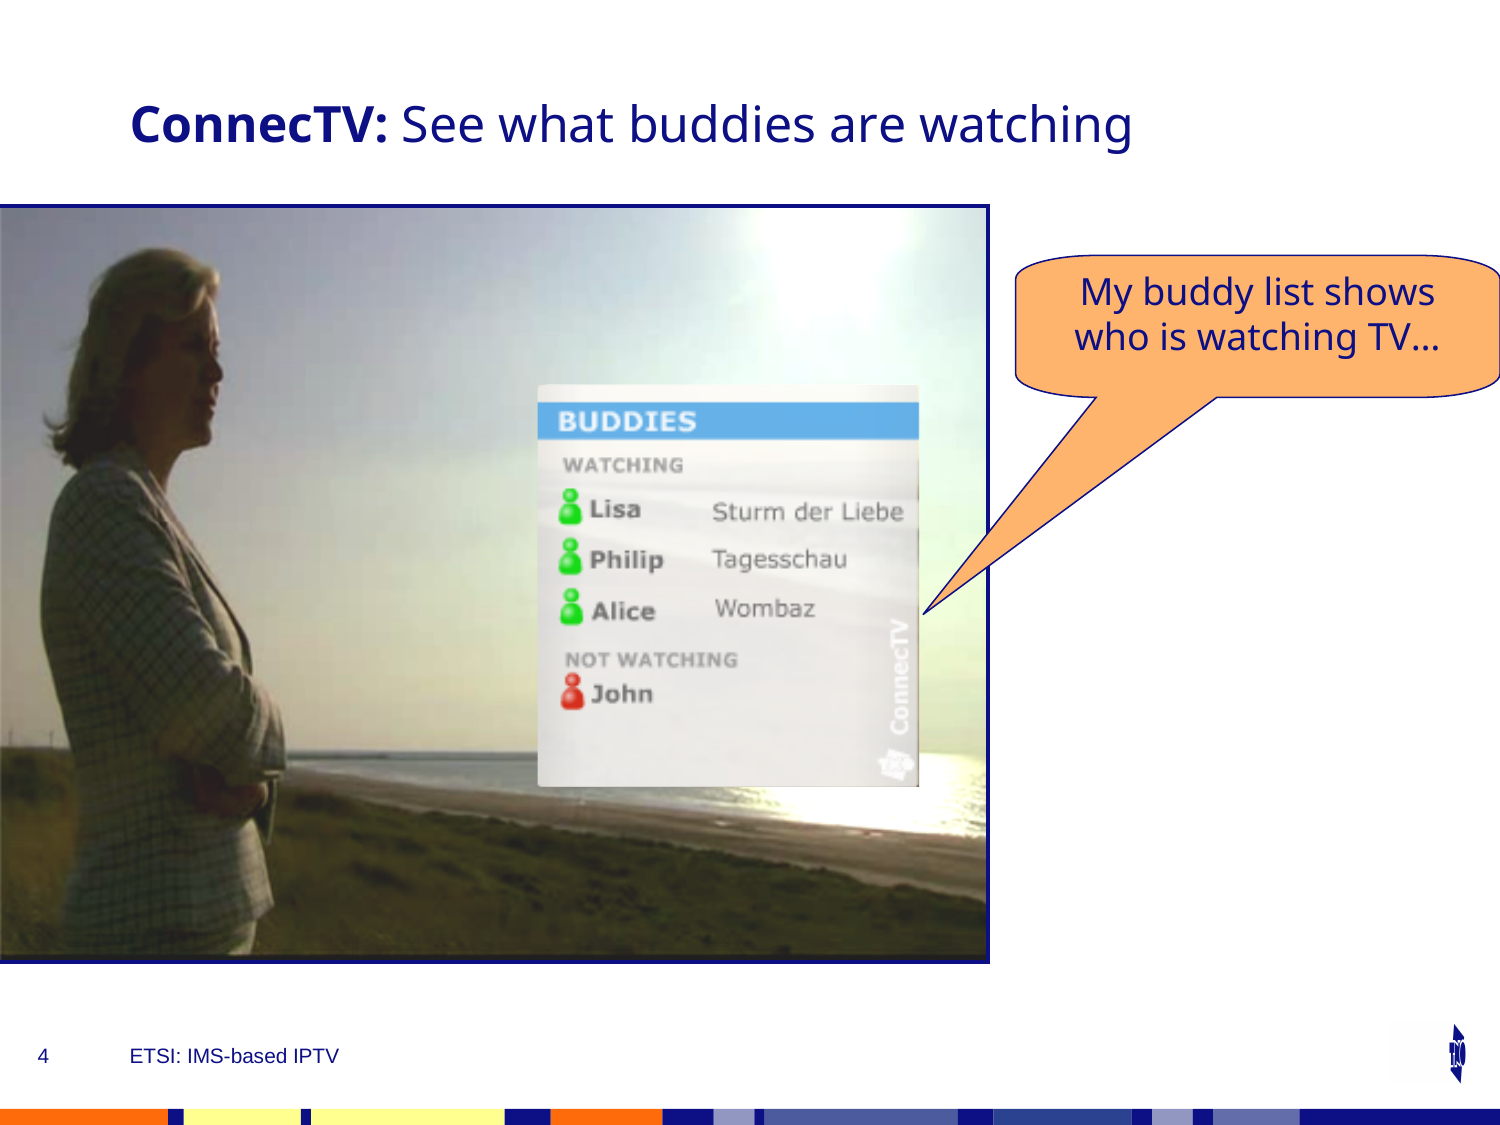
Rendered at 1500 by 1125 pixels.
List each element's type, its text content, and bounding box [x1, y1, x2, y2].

picture [0, 208, 987, 960]
text_box My buddy list shows who is watching TV… [922, 255, 1500, 615]
title ConnecTV: See what buddies are watching [129, 88, 1459, 223]
